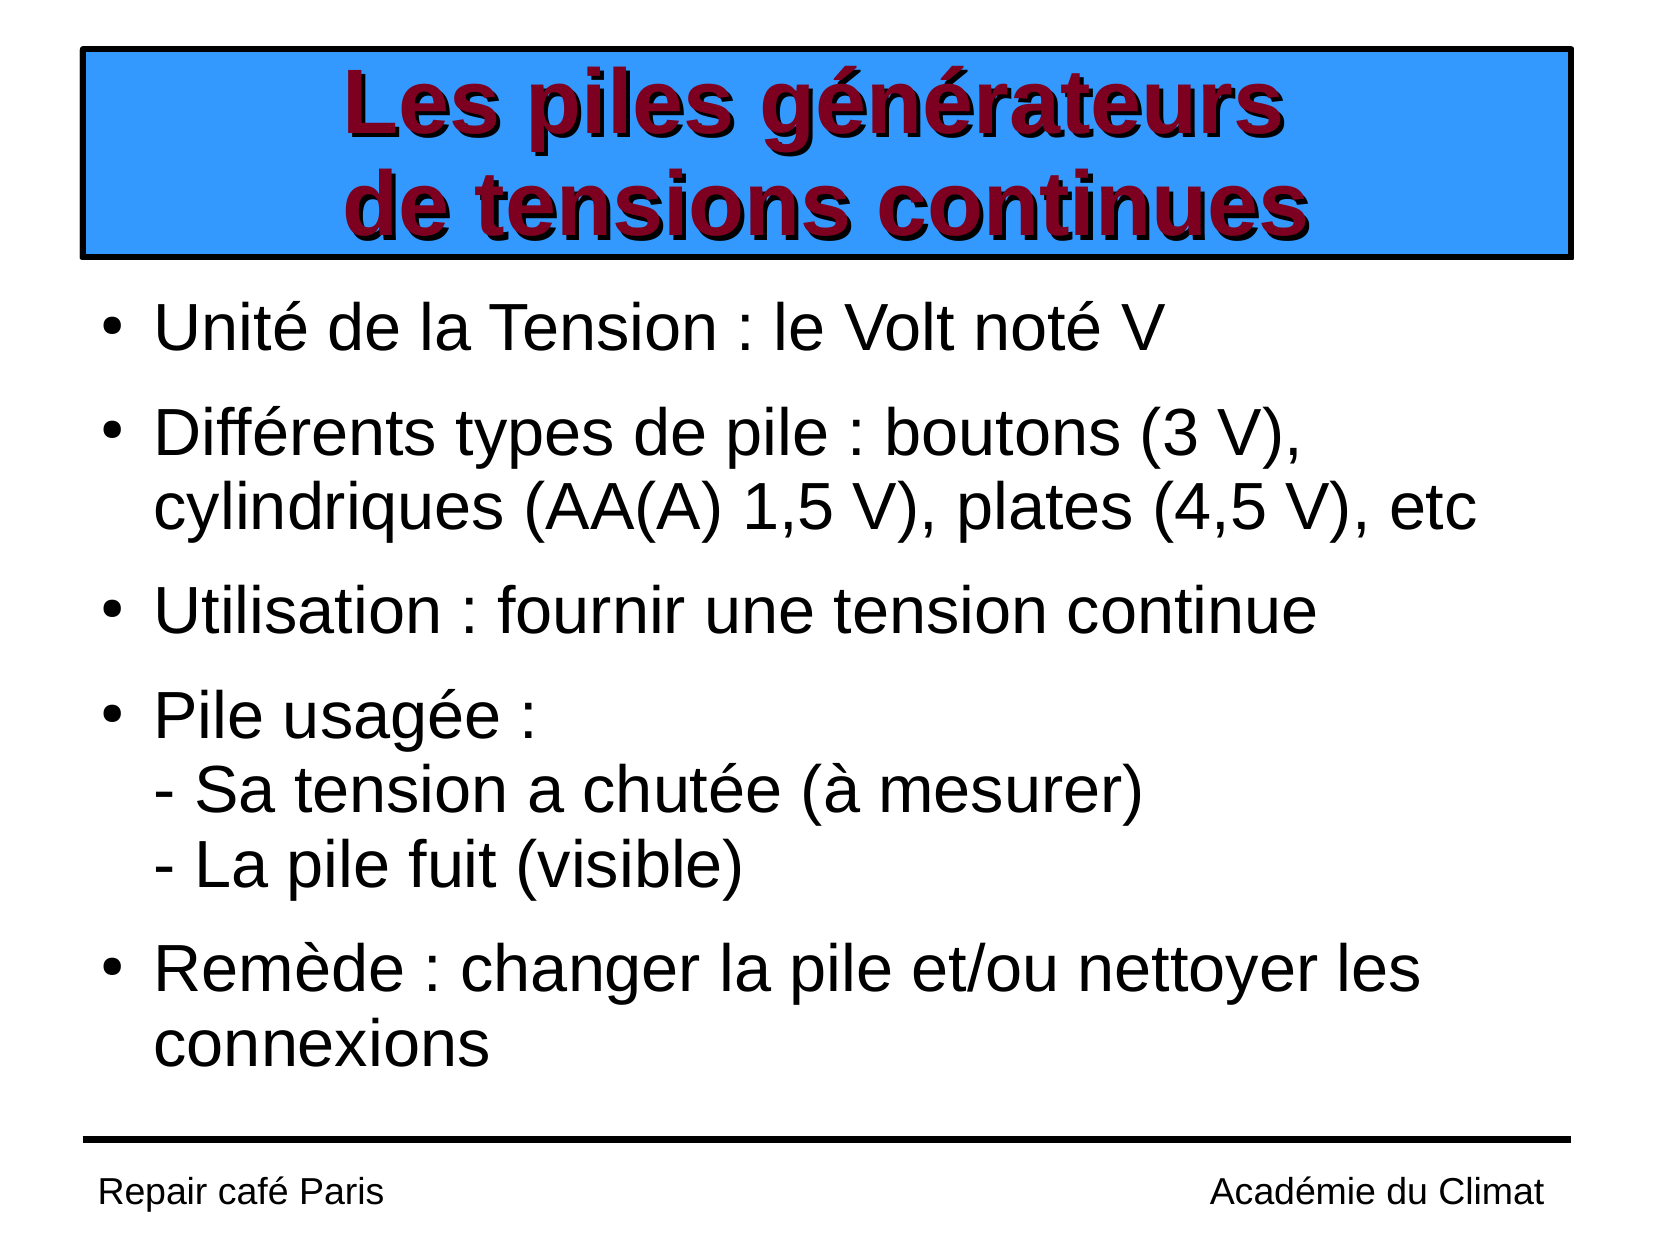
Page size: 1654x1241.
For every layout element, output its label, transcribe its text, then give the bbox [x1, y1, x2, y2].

list Unité de la Tension : le Volt noté V Différents types de pile : boutons (3 V), cylindriques (AA(A) 1,5 V), plates (4,5 V), etc Utilisation : fournir une tension continue Pile usagée : - Sa tension a chutée (à mesurer) - La pile fuit (visible) Remède : changer la pile et/ou nettoyer les connexions [82, 290, 1571, 1109]
text_box Repair café Paris Académie du Climat [82, 1163, 1571, 1220]
title Les piles générateurs de tensions continues [82, 49, 1571, 257]
